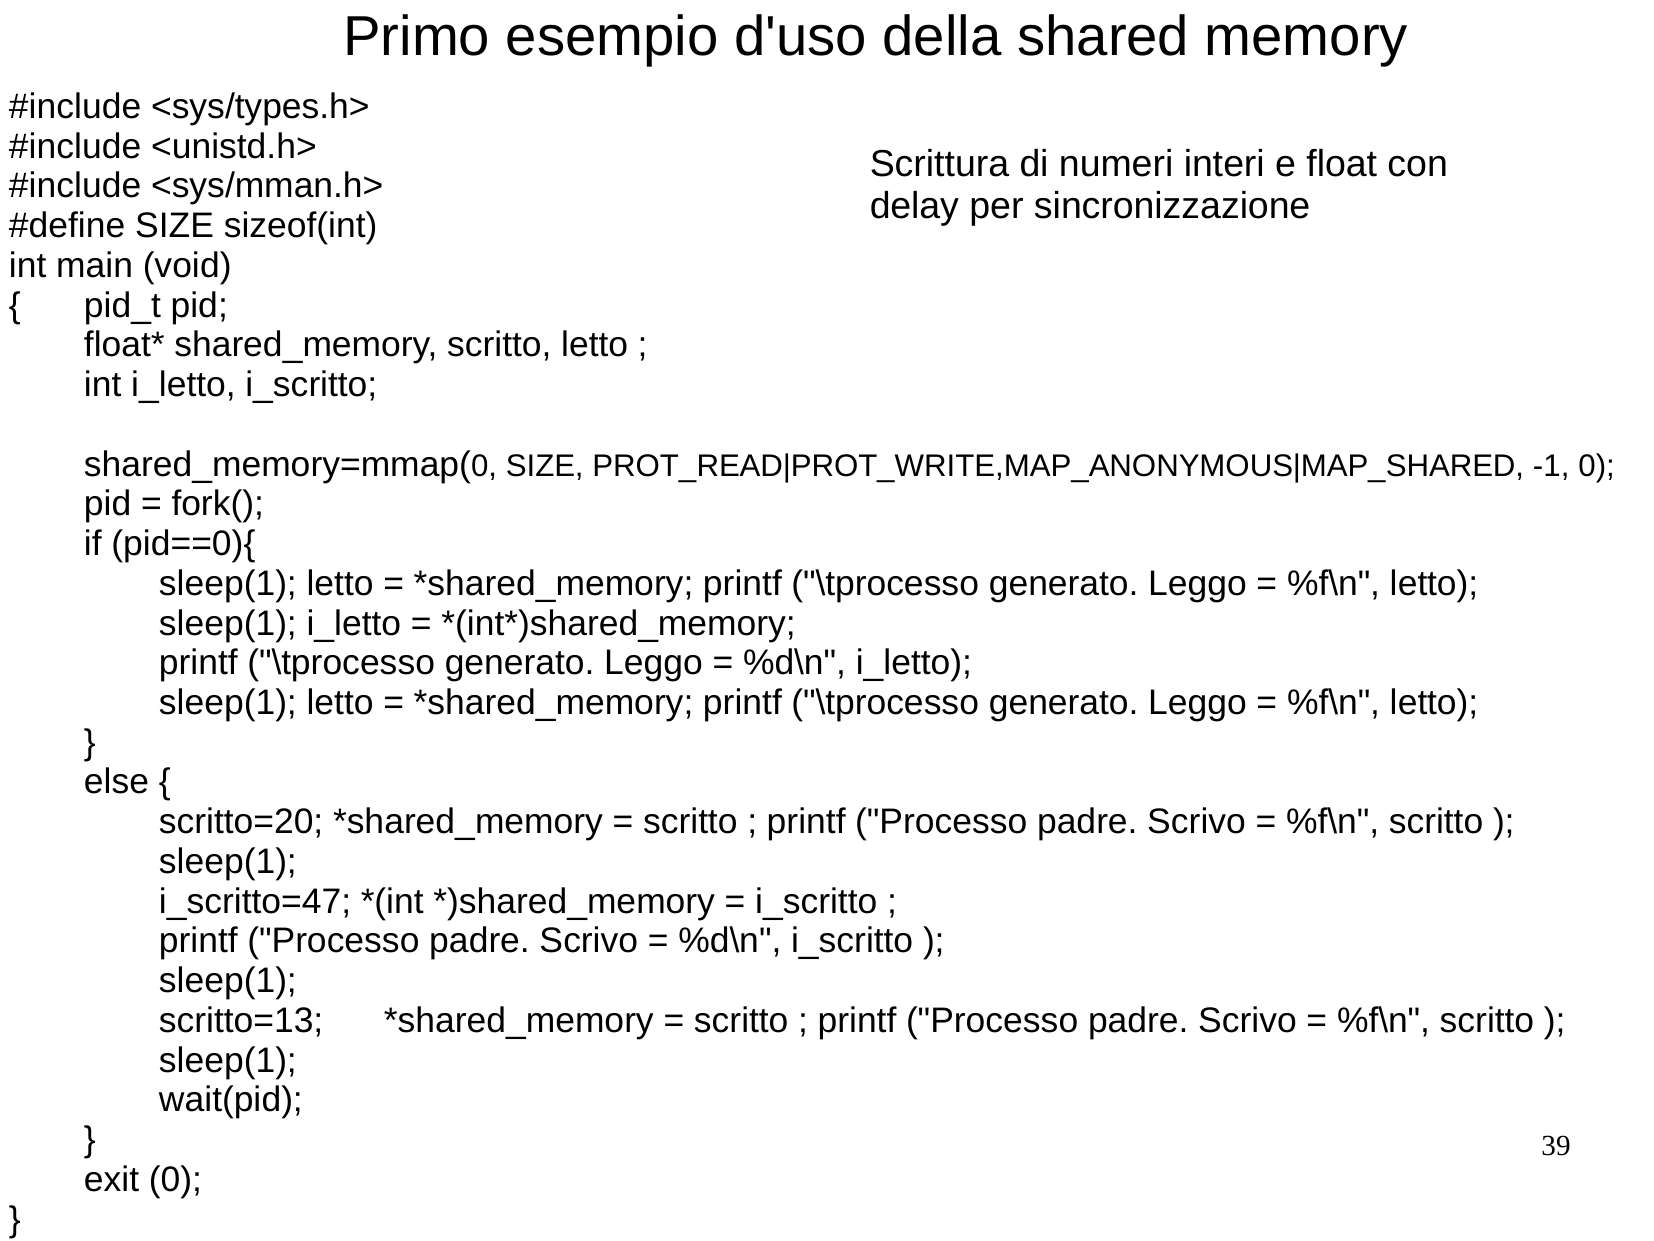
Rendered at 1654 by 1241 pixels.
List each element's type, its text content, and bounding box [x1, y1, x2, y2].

text_box #include <sys/types.h> #include <unistd.h> #include <sys/mman.h> #define SIZE sizeof(int) int main (void) { pid_t pid; float* shared_memory, scritto, letto ; int i_letto, i_scritto; shared_memory=mmap(0, SIZE, PROT_READ|PROT_WRITE,MAP_ANONYMOUS|MAP_SHARED, -1, 0); pid = fork(); if (pid==0){ sleep(1); letto = *shared_memory; printf ("\tprocesso generato. Leggo = %f\n", letto); sleep(1); i_letto = *(int*)shared_memory; printf ("\tprocesso generato. Leggo = %d\n", i_letto); sleep(1); letto = *shared_memory; printf ("\tprocesso generato. Leggo = %f\n", letto); } else { scritto=20; *shared_memory = scritto ; printf ("Processo padre. Scrivo = %f\n", scritto ); sleep(1); i_scritto=47; *(int *)shared_memory = i_scritto ; printf ("Processo padre. Scrivo = %d\n", i_scritto ); sleep(1); scritto=13; *shared_memory = scritto ; printf ("Processo padre. Scrivo = %f\n", scritto ); sleep(1); wait(pid); } exit (0); } [0, 78, 1654, 1241]
text_box Primo esempio d'uso della shared memory [328, 0, 1604, 76]
text_box Scrittura di numeri interi e float con delay per sincronizzazione [855, 135, 1561, 234]
